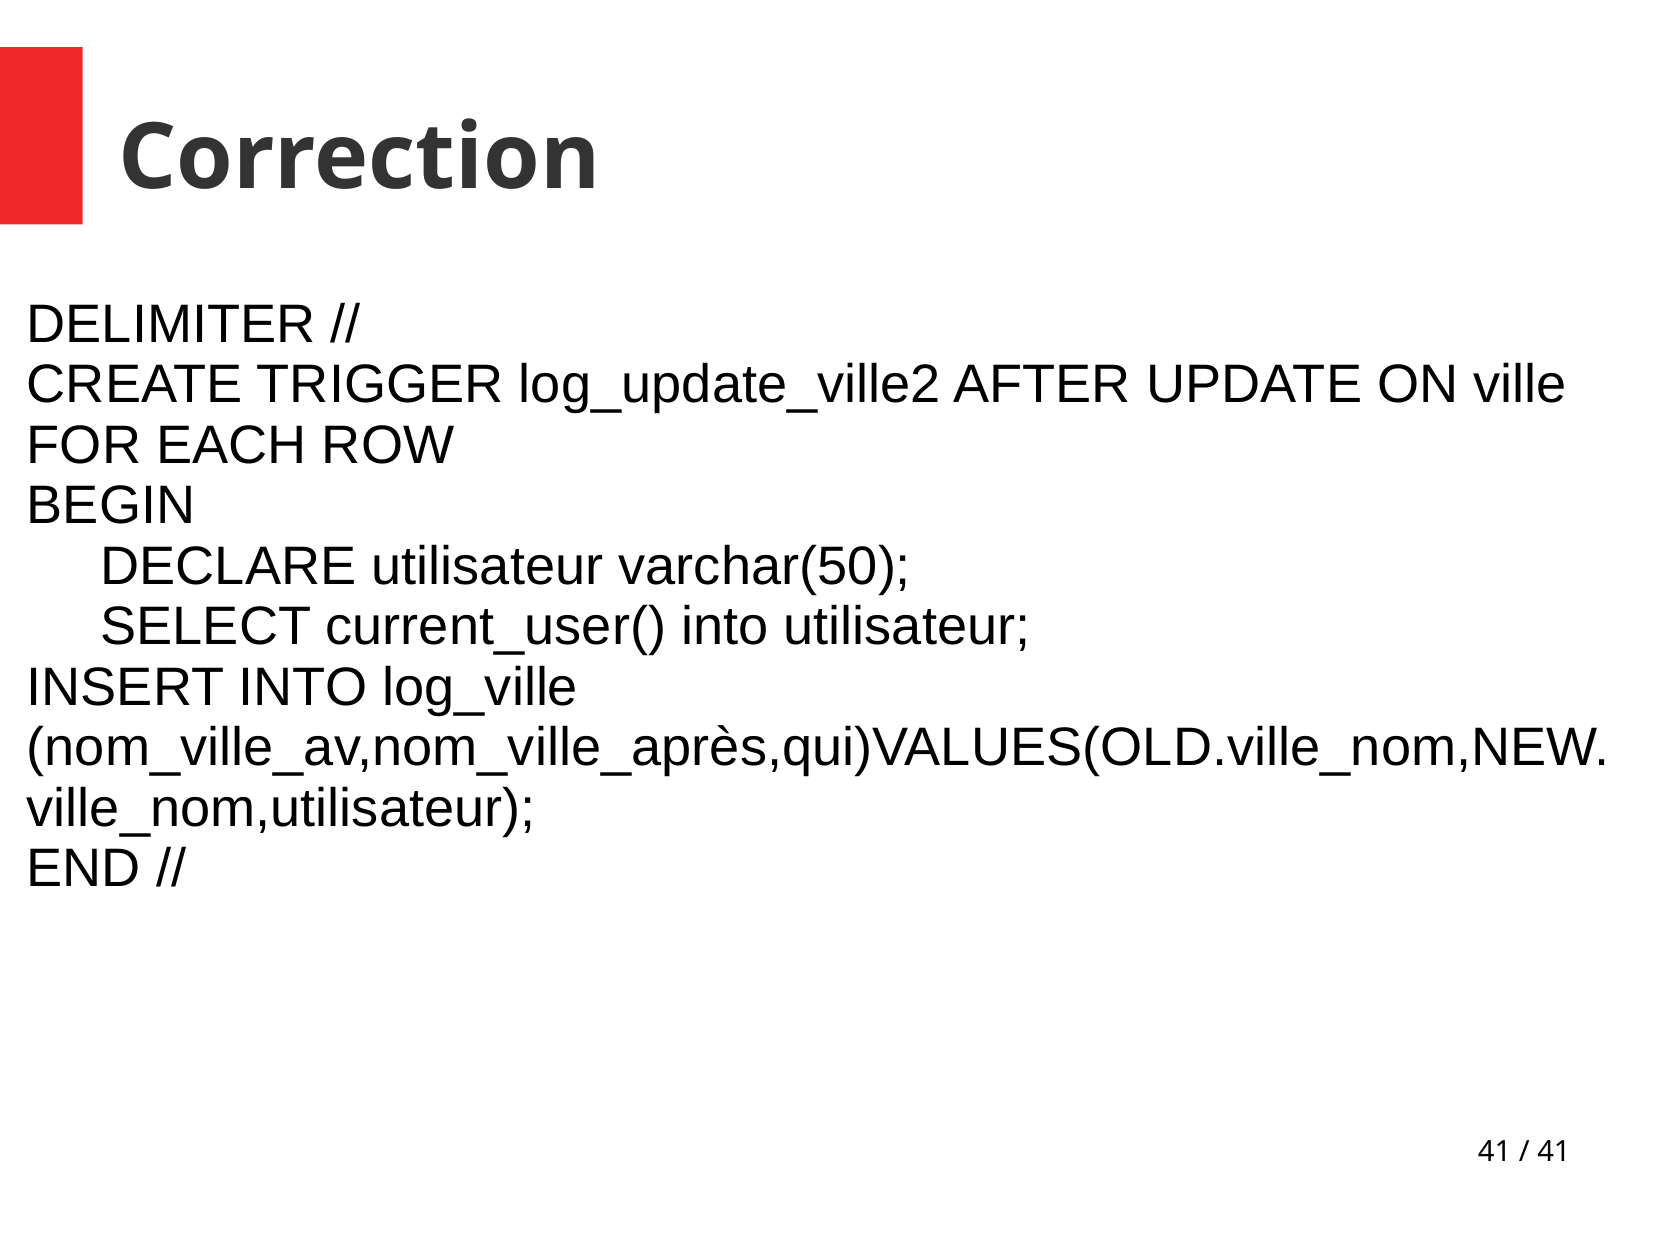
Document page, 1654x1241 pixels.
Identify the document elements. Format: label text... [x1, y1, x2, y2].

text_box DELIMITER // CREATE TRIGGER log_update_ville2 AFTER UPDATE ON ville FOR EACH ROW BEGIN DECLARE utilisateur varchar(50); SELECT current_user() into utilisateur; INSERT INTO log_ville (nom_ville_av,nom_ville_après,qui)VALUES(OLD.ville_nom,NEW.ville_nom,utilisateur); END // [11, 285, 1642, 1099]
title Correction [118, 49, 1571, 257]
